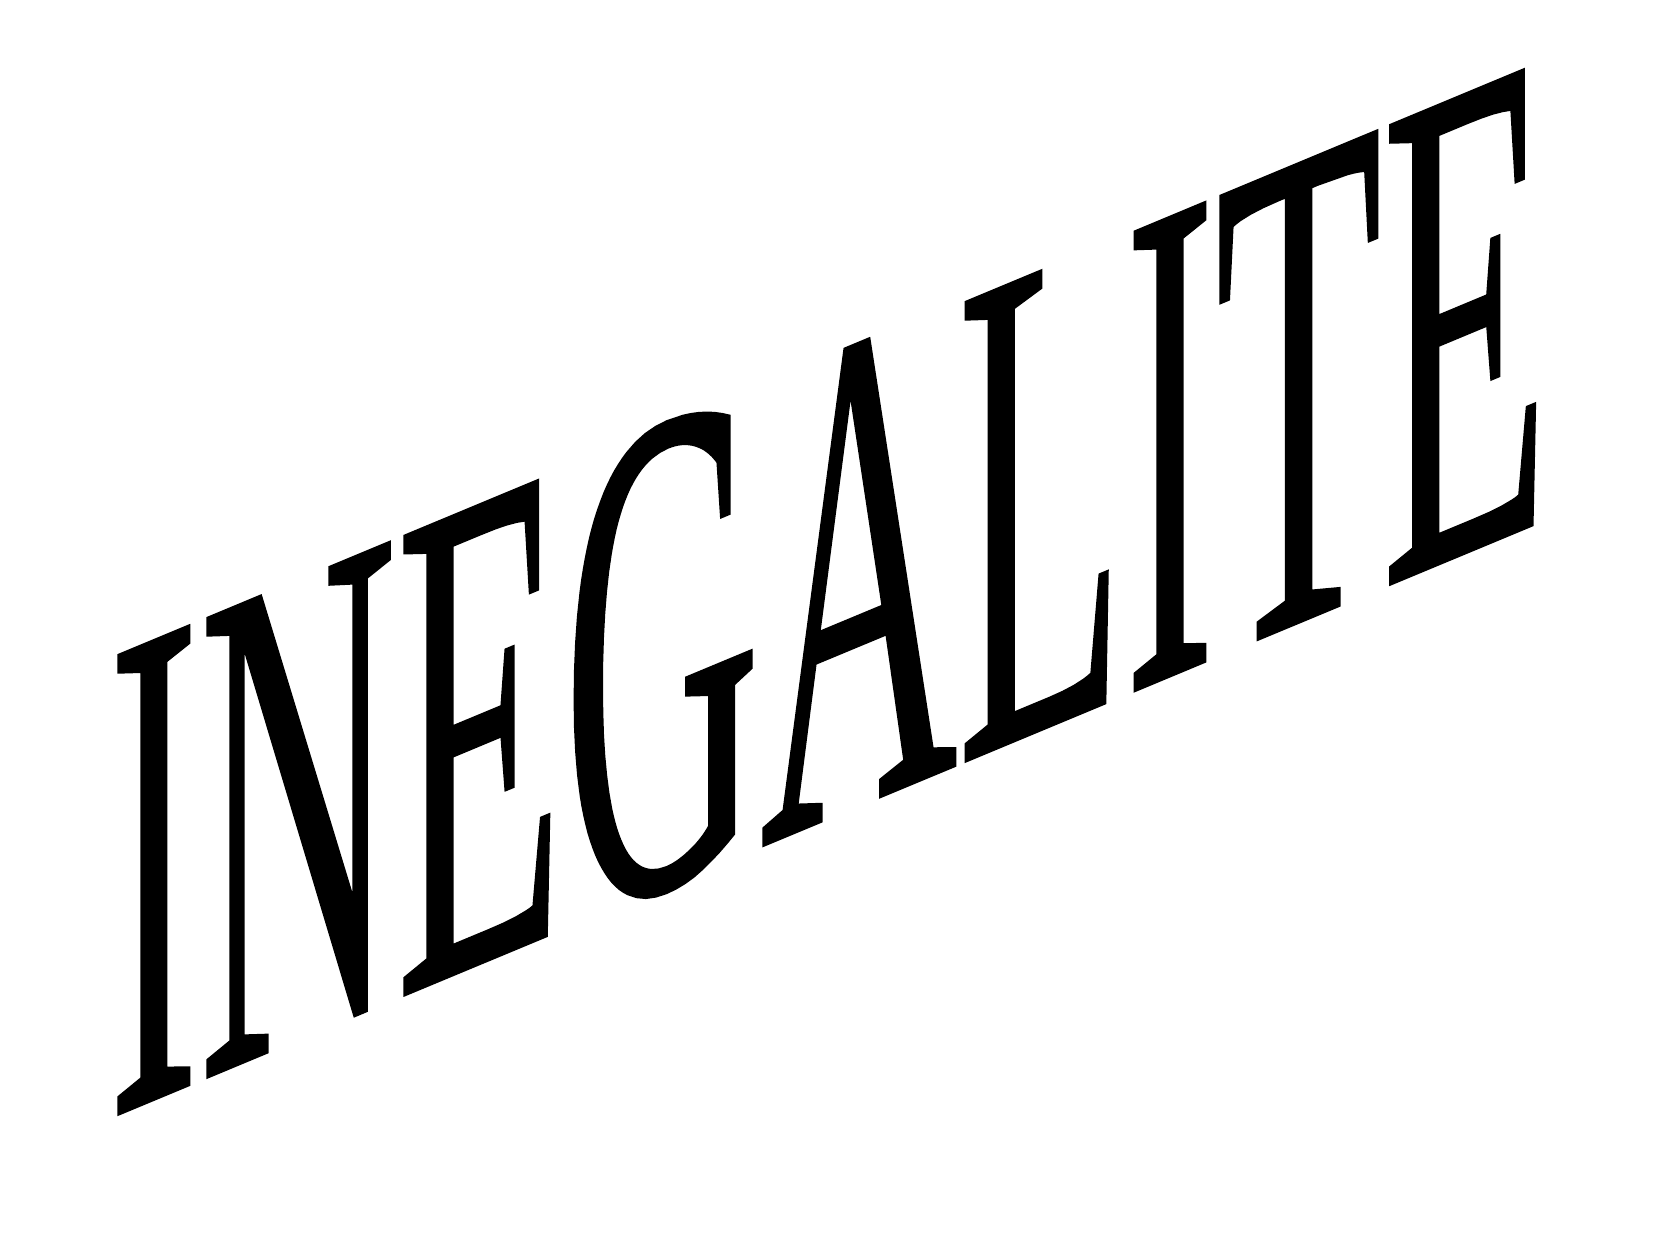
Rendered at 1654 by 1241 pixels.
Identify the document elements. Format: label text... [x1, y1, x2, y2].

text_box INEGALITE [574, 412, 752, 899]
text_box INEGALITE [1220, 129, 1378, 641]
text_box INEGALITE [763, 337, 956, 847]
text_box INEGALITE [1389, 68, 1536, 586]
text_box INEGALITE [404, 479, 550, 996]
text_box INEGALITE [965, 269, 1108, 762]
text_box INEGALITE [118, 624, 190, 1116]
text_box INEGALITE [1134, 201, 1206, 692]
text_box INEGALITE [207, 541, 391, 1079]
